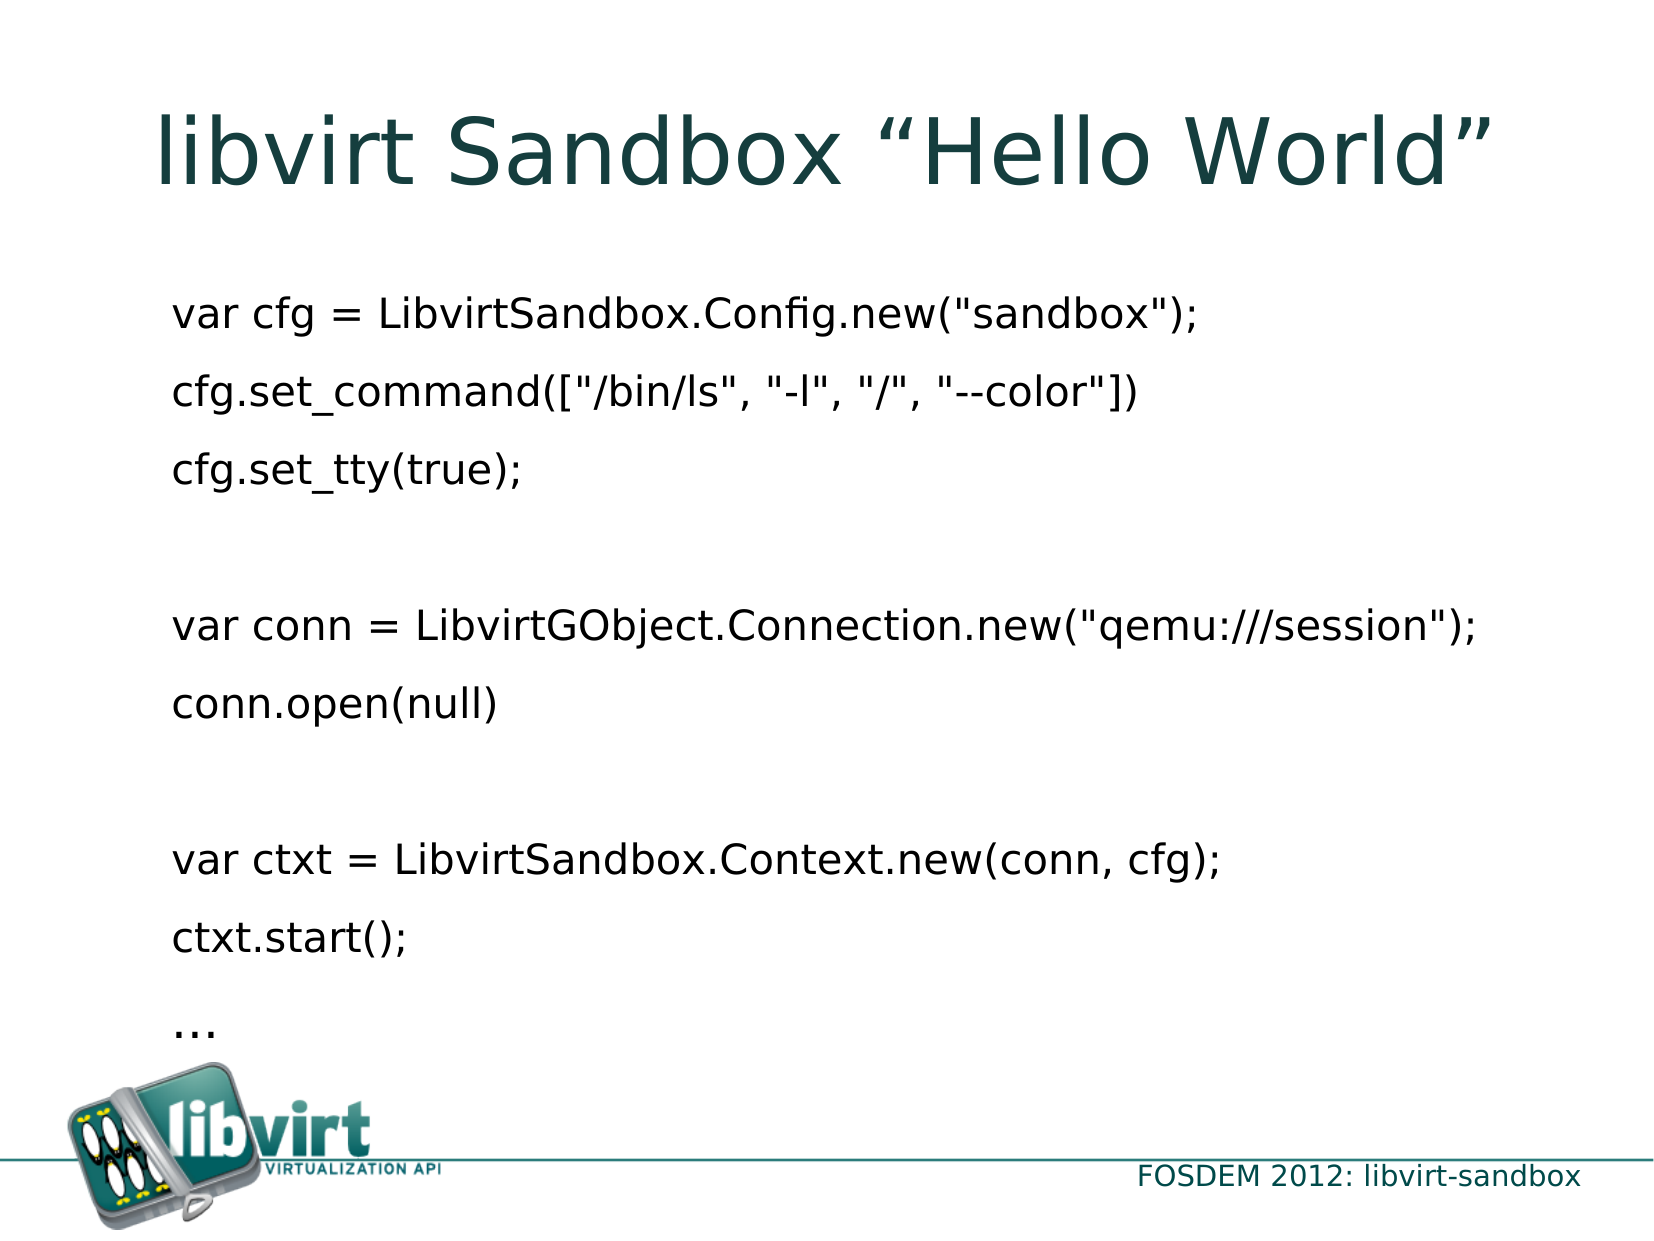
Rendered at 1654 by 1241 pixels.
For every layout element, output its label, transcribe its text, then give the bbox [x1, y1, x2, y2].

list var cfg = LibvirtSandbox.Config.new("sandbox"); cfg.set_command(["/bin/ls", "-l", "/", "--color"]) cfg.set_tty(true); var conn = LibvirtGObject.Connection.new("qemu:///session"); conn.open(null) var ctxt = LibvirtSandbox.Context.new(conn, cfg); ctxt.start(); ... [82, 290, 1571, 1062]
title libvirt Sandbox “Hello World” [82, 49, 1571, 257]
picture [0, 1062, 1654, 1230]
text_box FOSDEM 2012: libvirt-sandbox [1122, 1151, 1654, 1211]
